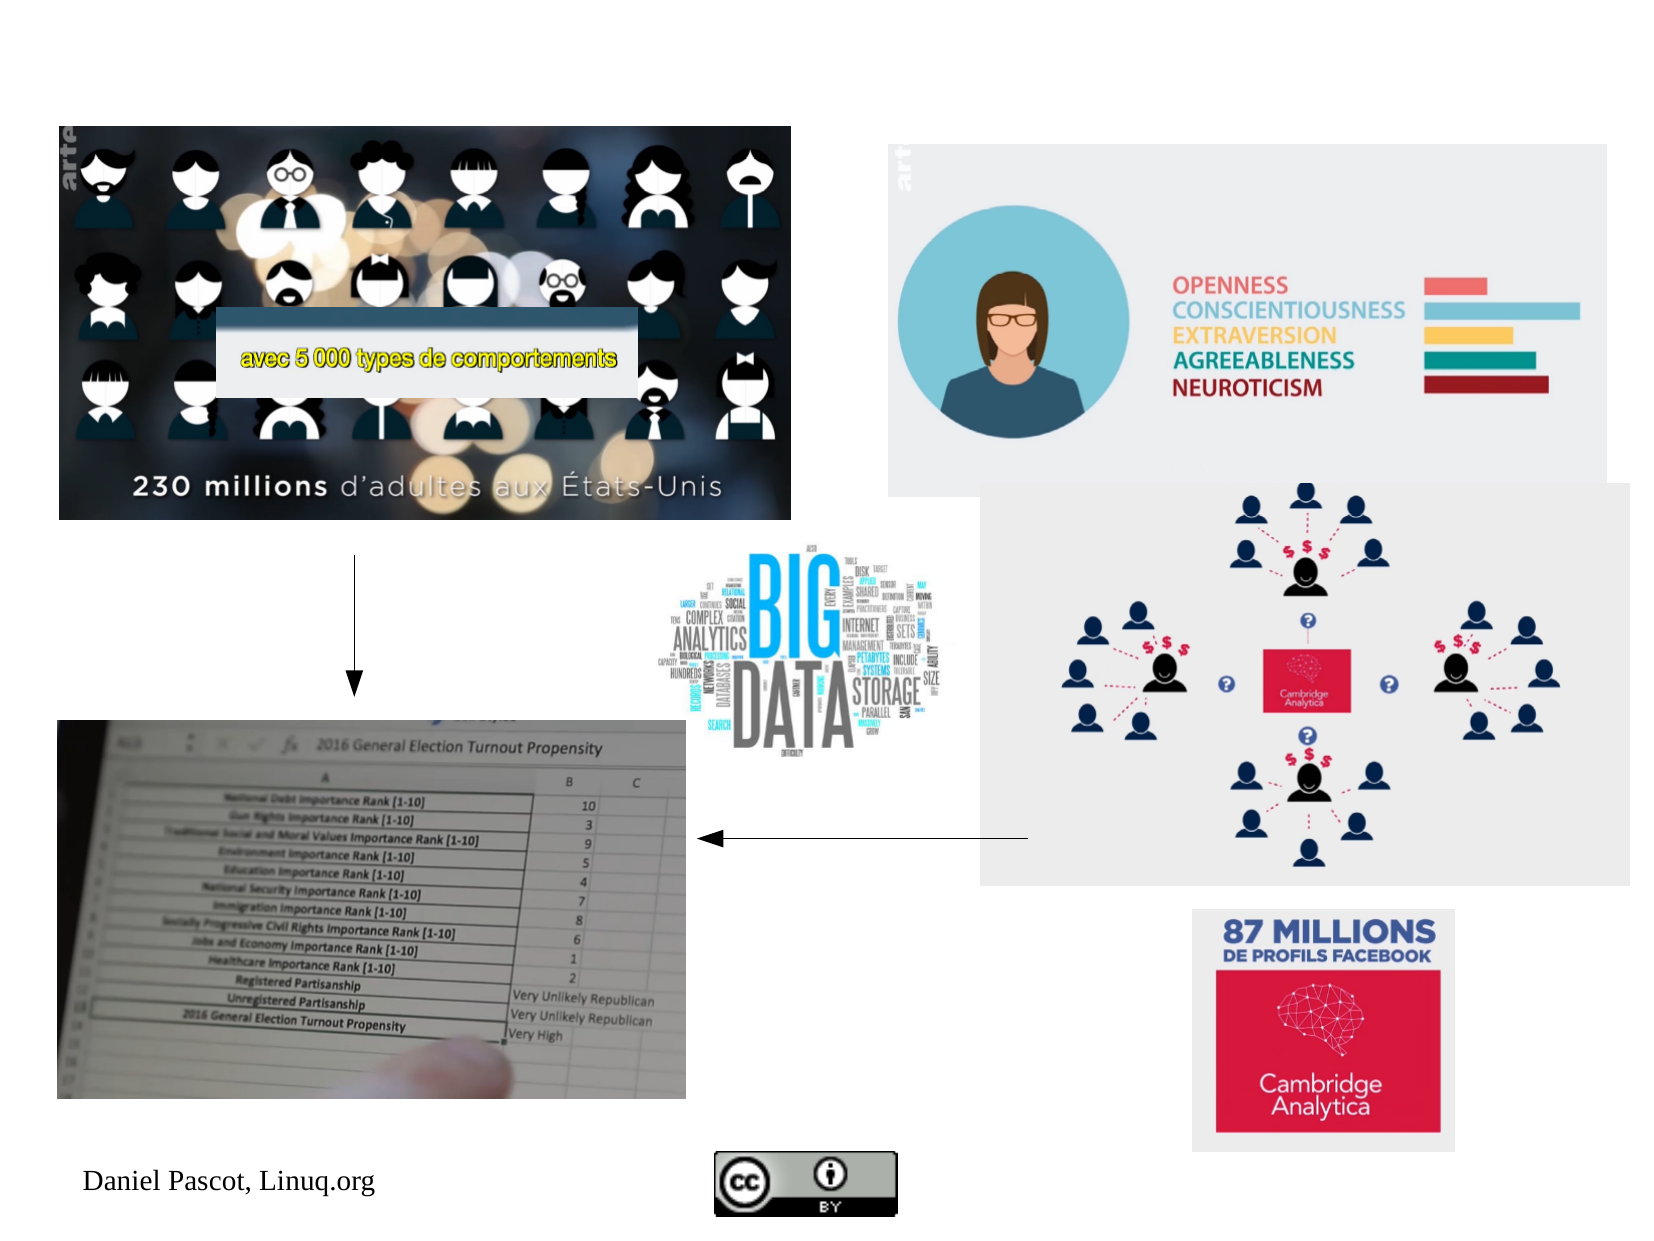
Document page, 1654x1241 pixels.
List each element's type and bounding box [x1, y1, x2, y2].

picture [888, 144, 1630, 886]
picture [1192, 909, 1455, 1152]
picture [714, 1151, 898, 1217]
picture [57, 126, 957, 1099]
